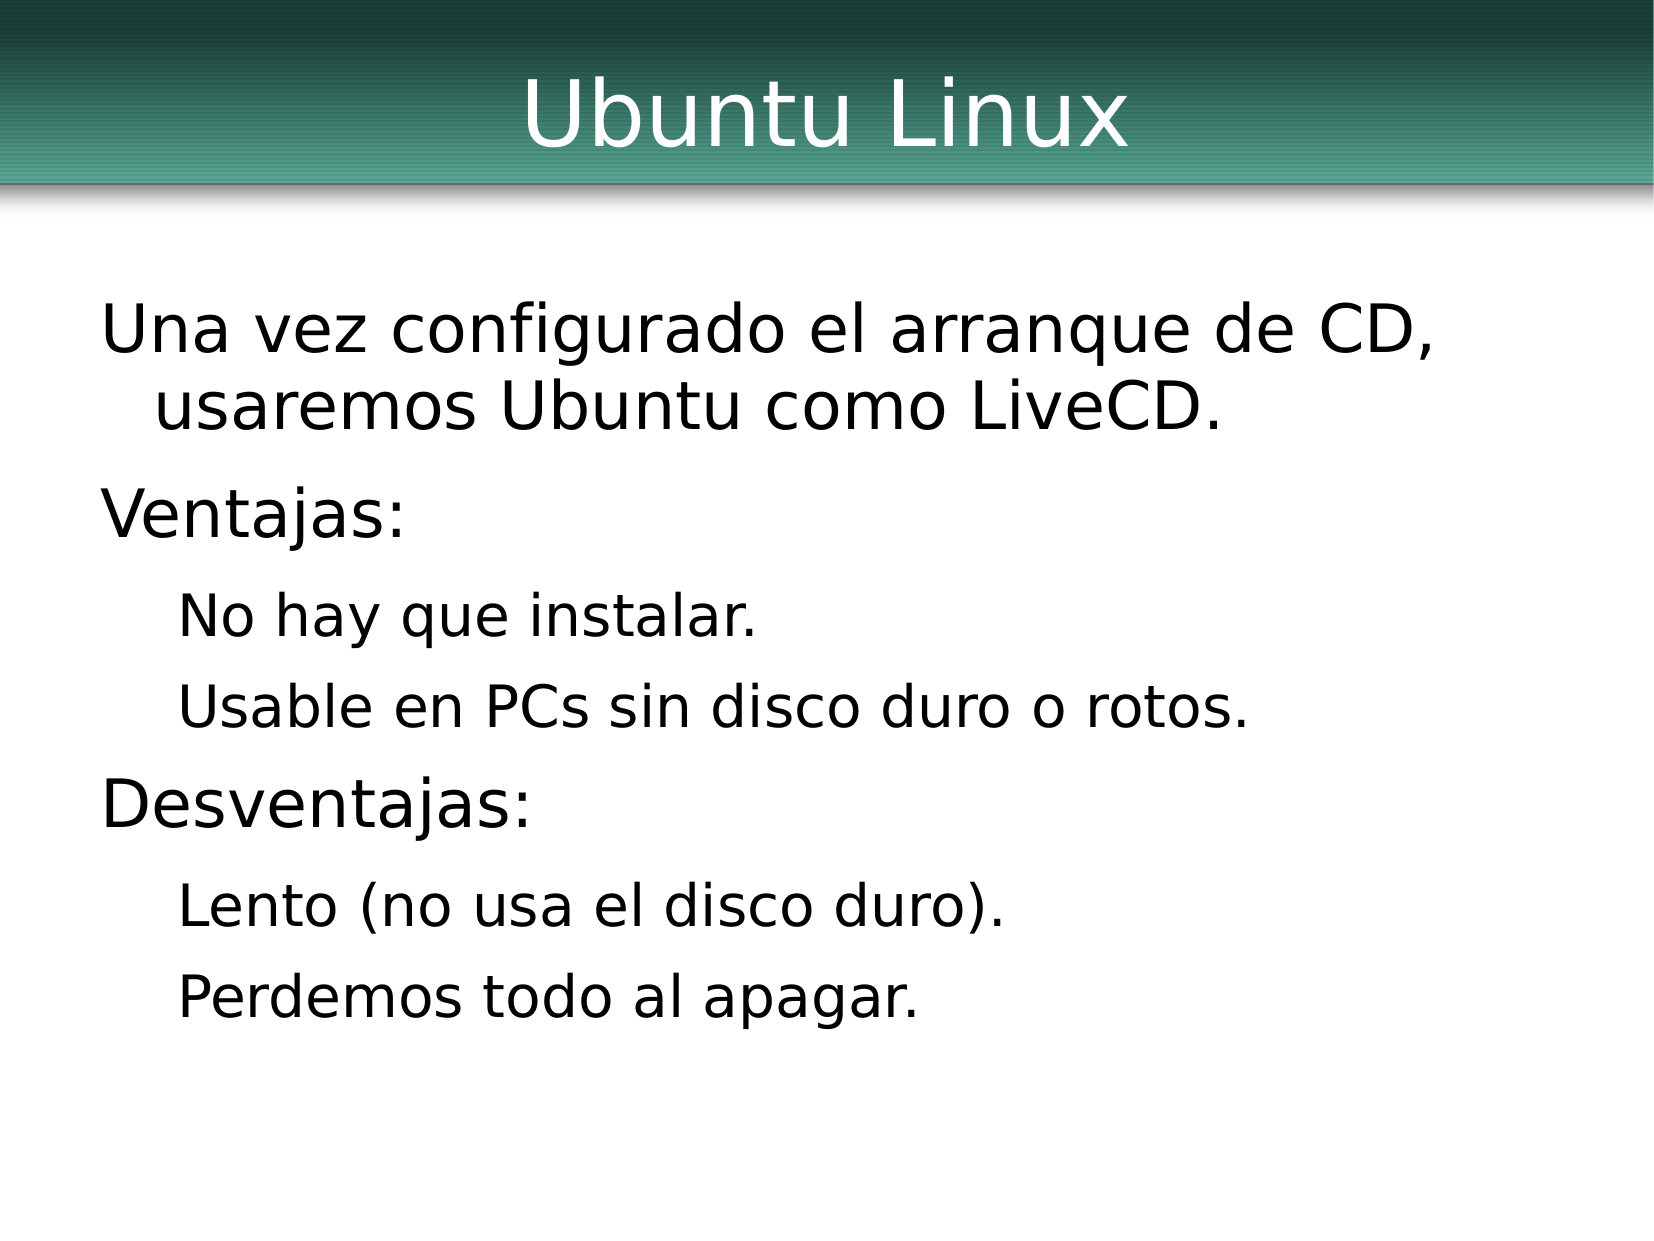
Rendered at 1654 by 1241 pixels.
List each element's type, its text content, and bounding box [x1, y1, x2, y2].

picture [0, 0, 1654, 225]
title Ubuntu Linux [82, 11, 1571, 219]
list Una vez configurado el arranque de CD, usaremos Ubuntu como LiveCD. Ventajas: No hay que instalar. Usable en PCs sin disco duro o rotos. Desventajas: Lento (no usa el disco duro). Perdemos todo al apagar. [82, 290, 1571, 1094]
